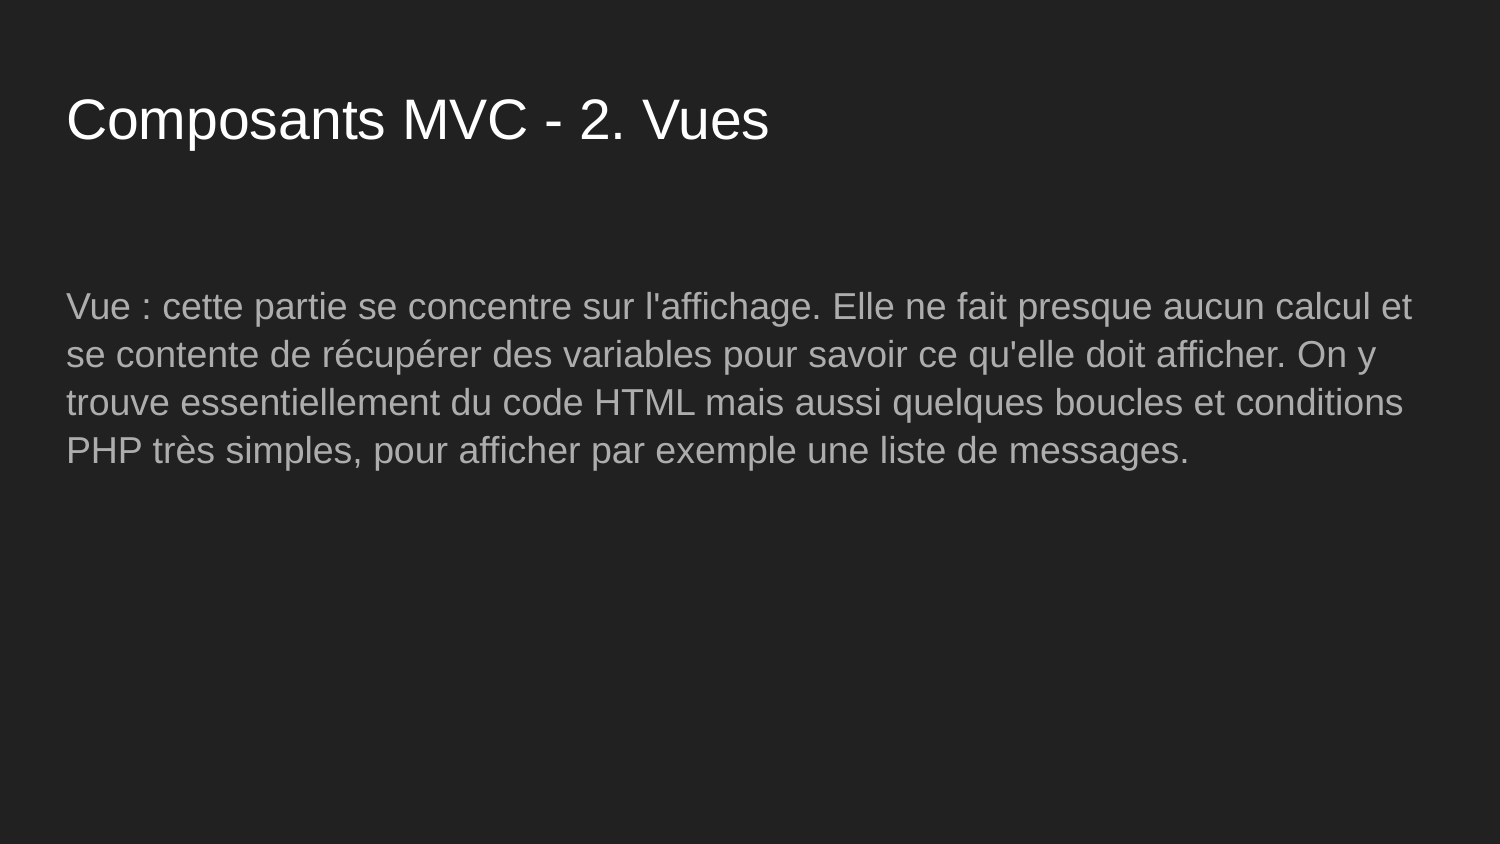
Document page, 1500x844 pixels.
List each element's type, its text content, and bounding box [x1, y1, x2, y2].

list Vue : cette partie se concentre sur l'affichage. Elle ne fait presque aucun calcul et se contente de récupérer des variables pour savoir ce qu'elle doit afficher. On y trouve essentiellement du code HTML mais aussi quelques boucles et conditions PHP très simples, pour afficher par exemple une liste de messages. [51, 264, 1449, 605]
title Composants MVC - 2. Vues [51, 72, 1449, 167]
